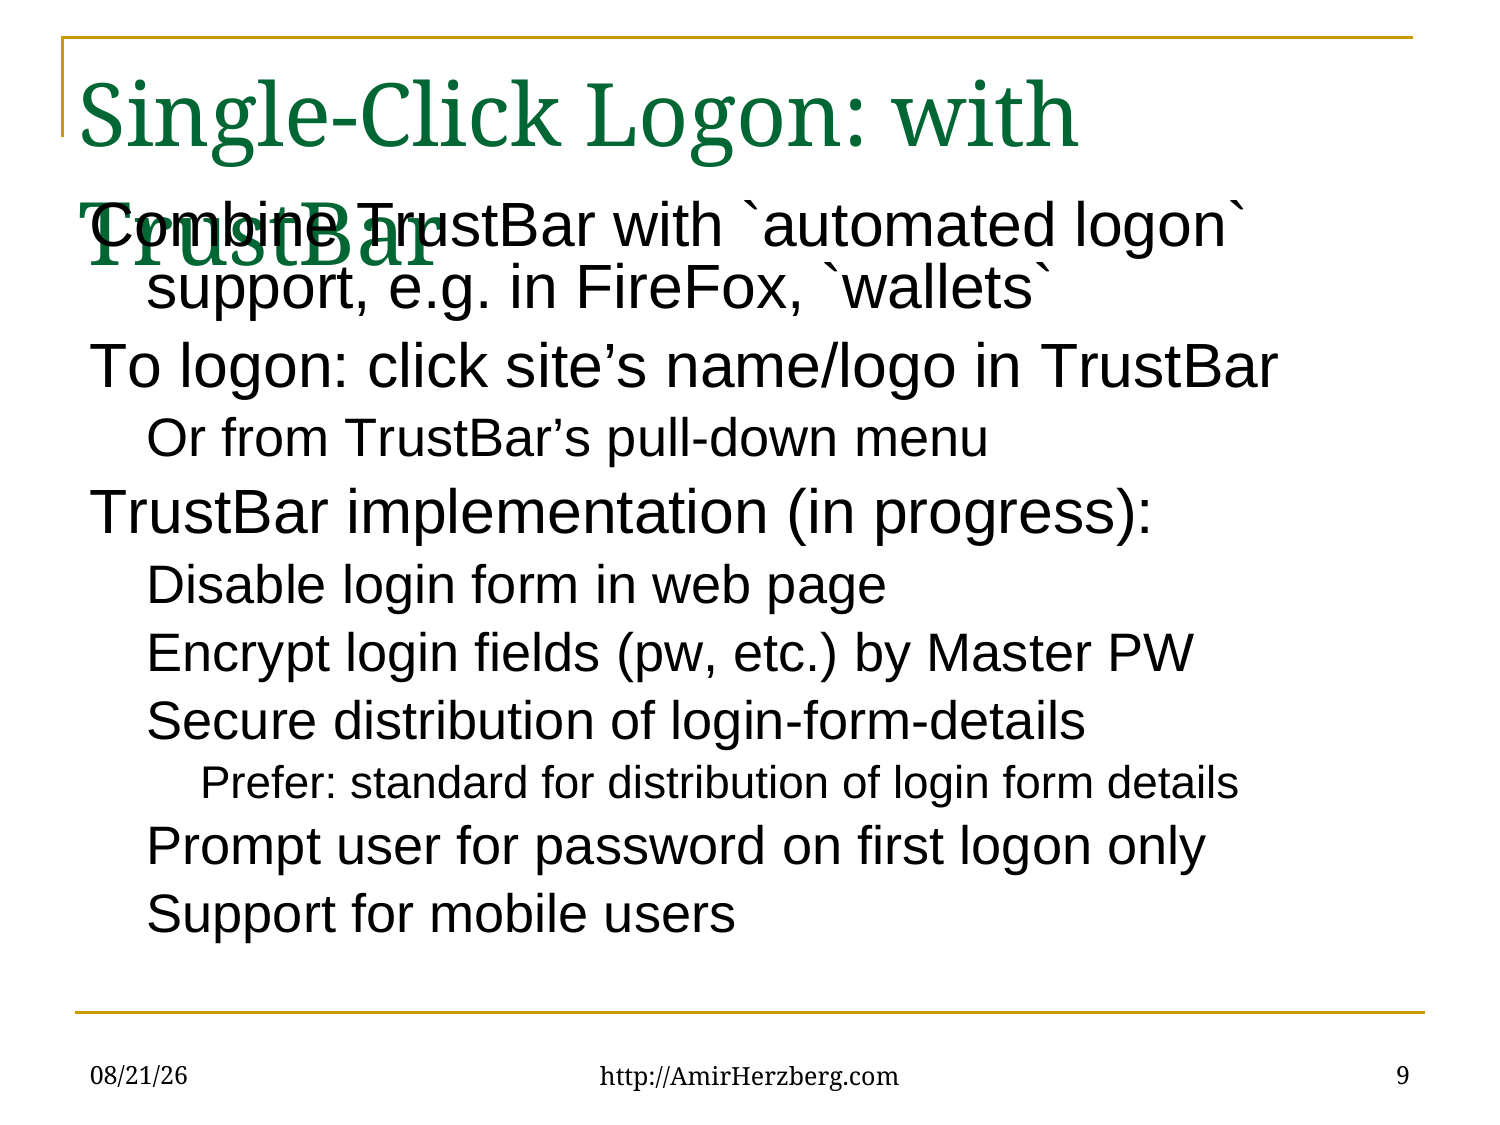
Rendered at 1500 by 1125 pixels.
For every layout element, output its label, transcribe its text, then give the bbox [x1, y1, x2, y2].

title Single-Click Logon: with TrustBar [63, 45, 1426, 174]
list Combine TrustBar with `automated logon` support, e.g. in FireFox, `wallets` To logon: click site’s name/logo in TrustBar Or from TrustBar’s pull-down menu TrustBar implementation (in progress): Disable login form in web page Encrypt login fields (pw, etc.) by Master PW Secure distribution of login-form-details Prefer: standard for distribution of login form details Prompt user for password on first logon only Support for mobile users [75, 188, 1426, 1006]
